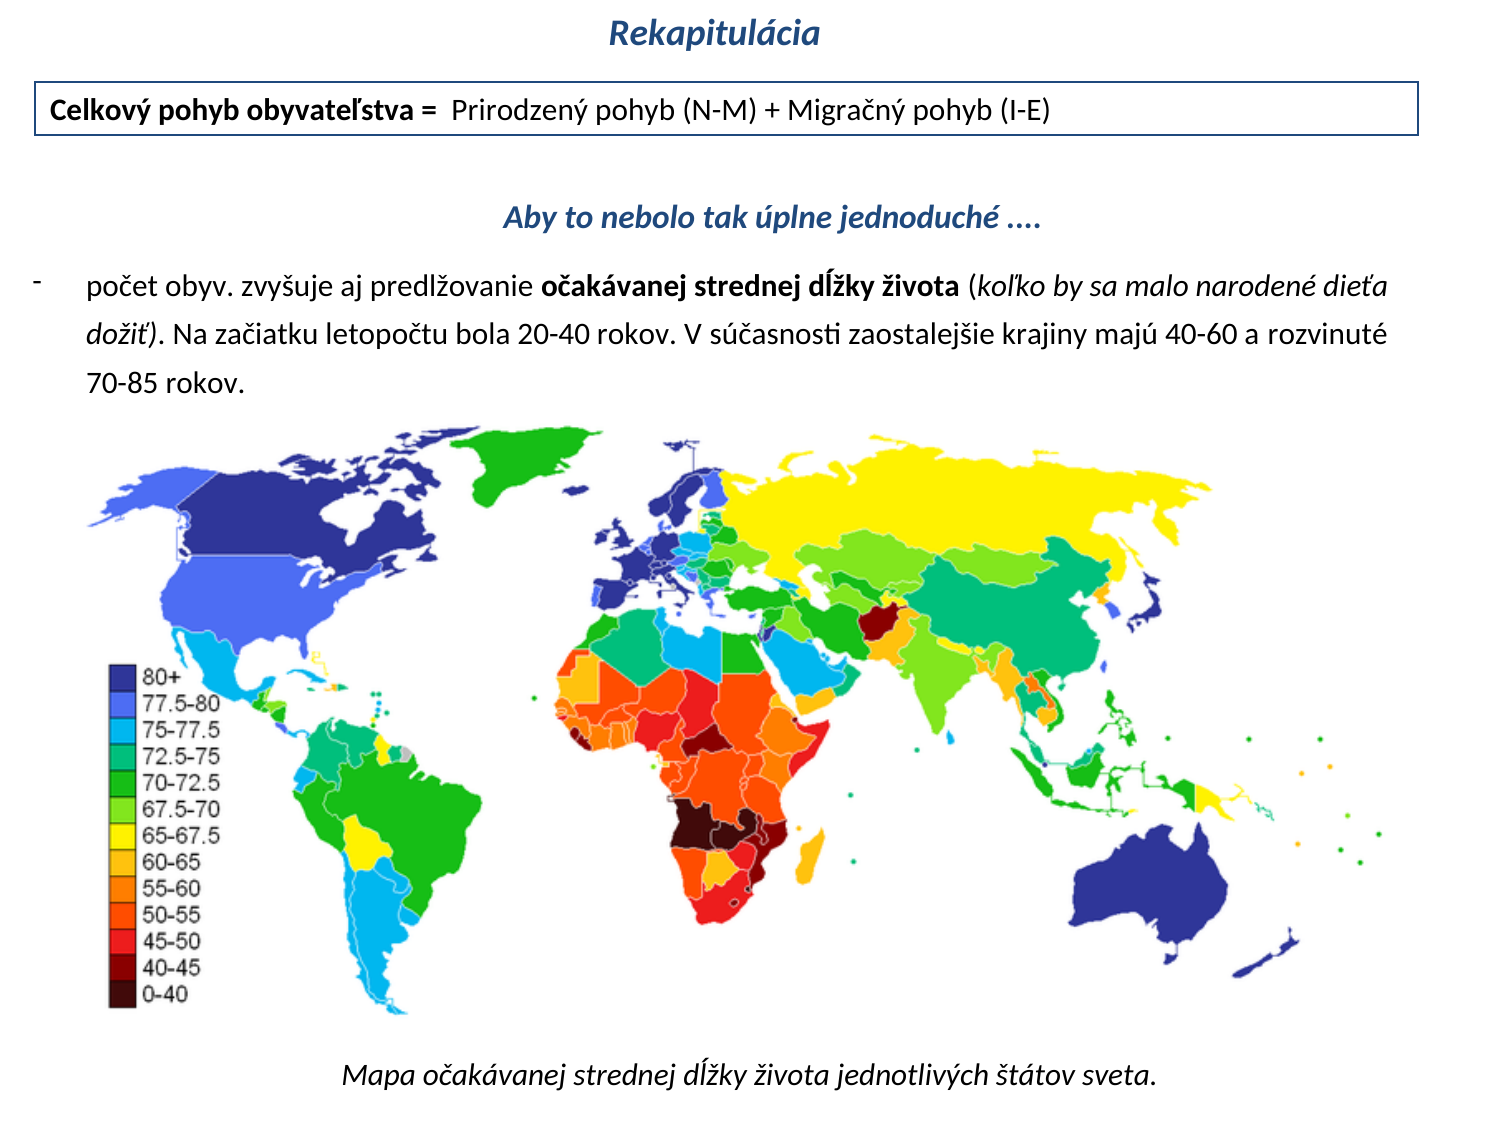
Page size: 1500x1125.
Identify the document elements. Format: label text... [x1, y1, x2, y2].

text_box Mapa očakávanej strednej dĺžky života jednotlivých štátov sveta. [105, 1046, 1395, 1099]
picture [82, 421, 1407, 1025]
text_box Rekapitulácia [81, 0, 1348, 61]
text_box Aby to nebolo tak úplne jednoduché .... [140, 187, 1407, 243]
text_box Celkový pohyb obyvateľstva = Prirodzený pohyb (N-M) + Migračný pohyb (I-E) [35, 81, 1419, 135]
text_box počet obyv. zvyšuje aj predlžovanie očakávanej strednej dĺžky života (koľko by sa malo narodené dieťa dožiť). Na začiatku letopočtu bola 20-40 rokov. V súčasnosti zaostalejšie krajiny majú 40-60 a rozvinuté 70-85 rokov. [17, 246, 1413, 542]
